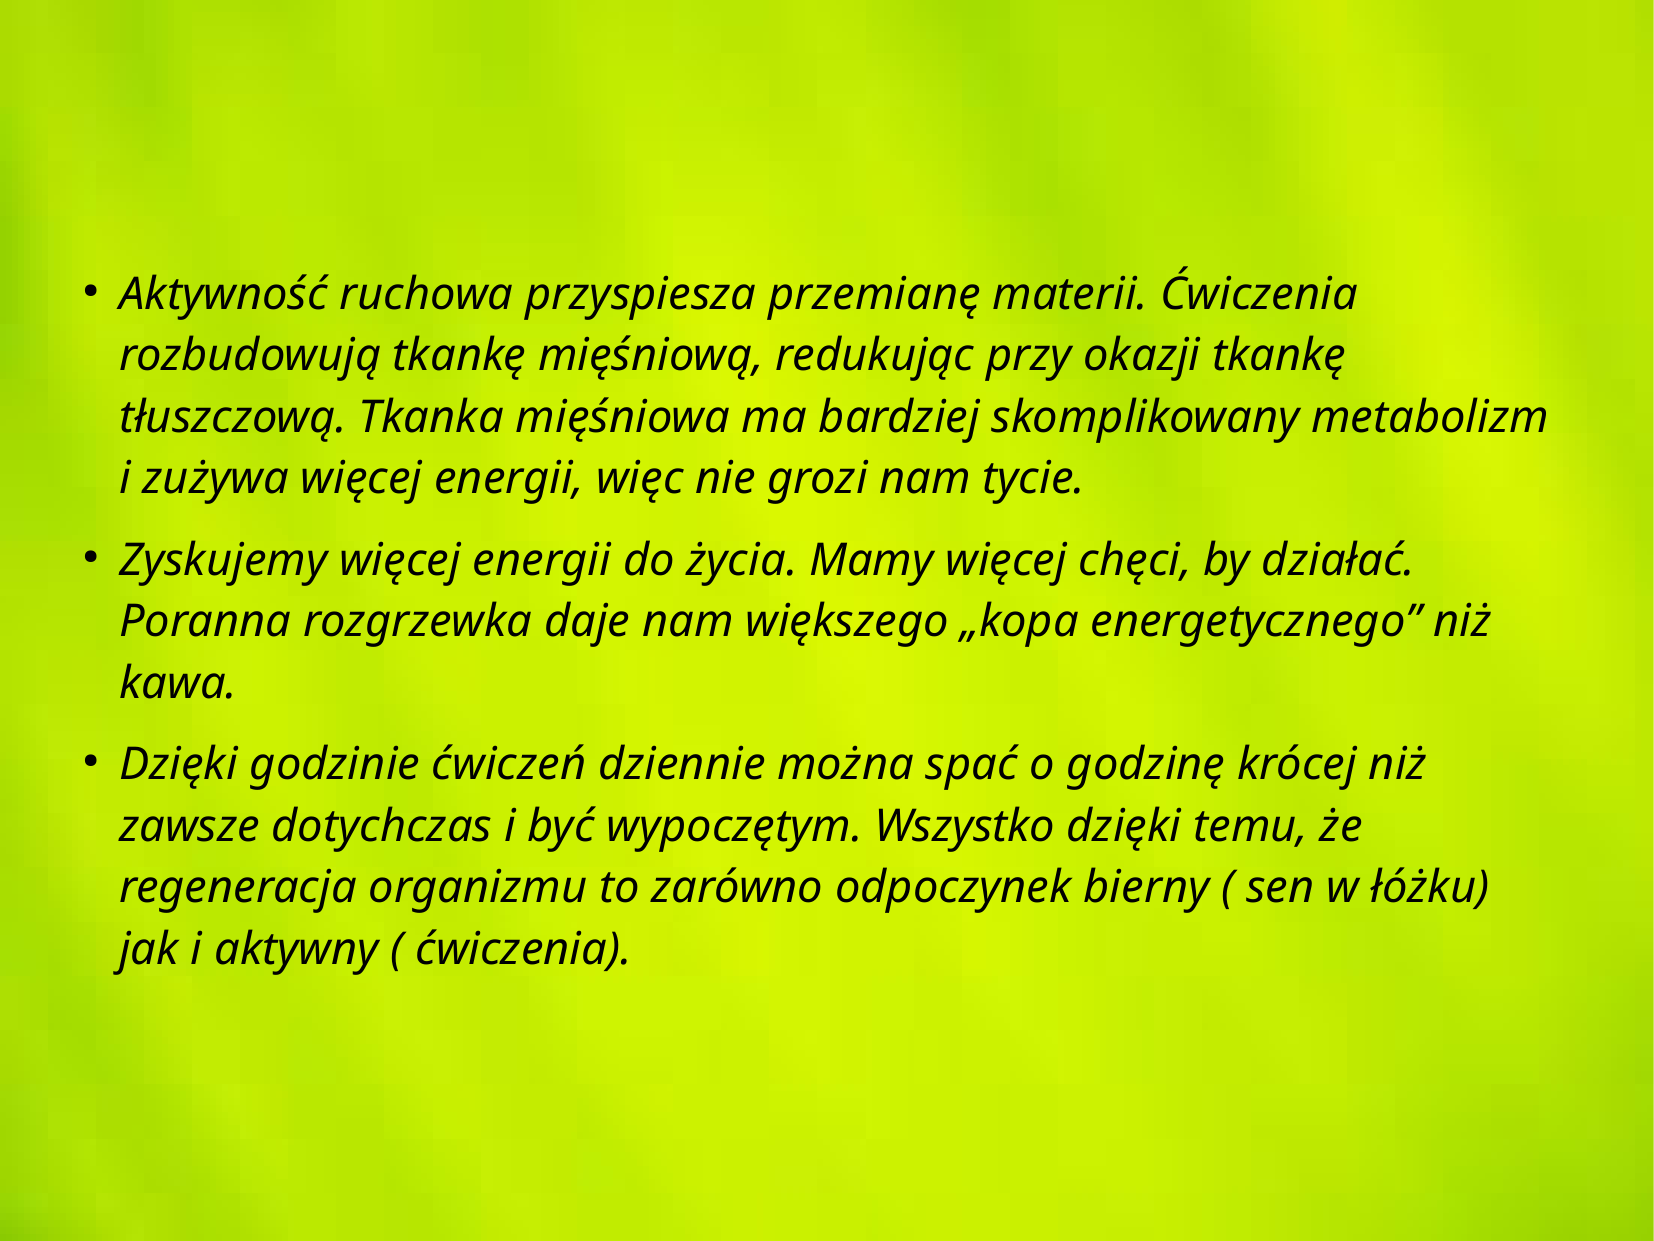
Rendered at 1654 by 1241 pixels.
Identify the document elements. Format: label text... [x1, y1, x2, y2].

picture [0, 0, 1654, 1241]
list Aktywność ruchowa przyspiesza przemianę materii. Ćwiczenia rozbudowują tkankę mięśniową, redukując przy okazji tkankę tłuszczową. Tkanka mięśniowa ma bardziej skomplikowany metabolizm i zużywa więcej energii, więc nie grozi nam tycie. Zyskujemy więcej energii do życia. Mamy więcej chęci, by działać. Poranna rozgrzewka daje nam większego „kopa energetycznego” niż kawa. Dzięki godzinie ćwiczeń dziennie można spać o godzinę krócej niż zawsze dotychczas i być wypoczętym. Wszystko dzięki temu, że regeneracja organizmu to zarówno odpoczynek bierny ( sen w łóżku) jak i aktywny ( ćwiczenia). [70, 261, 1560, 981]
